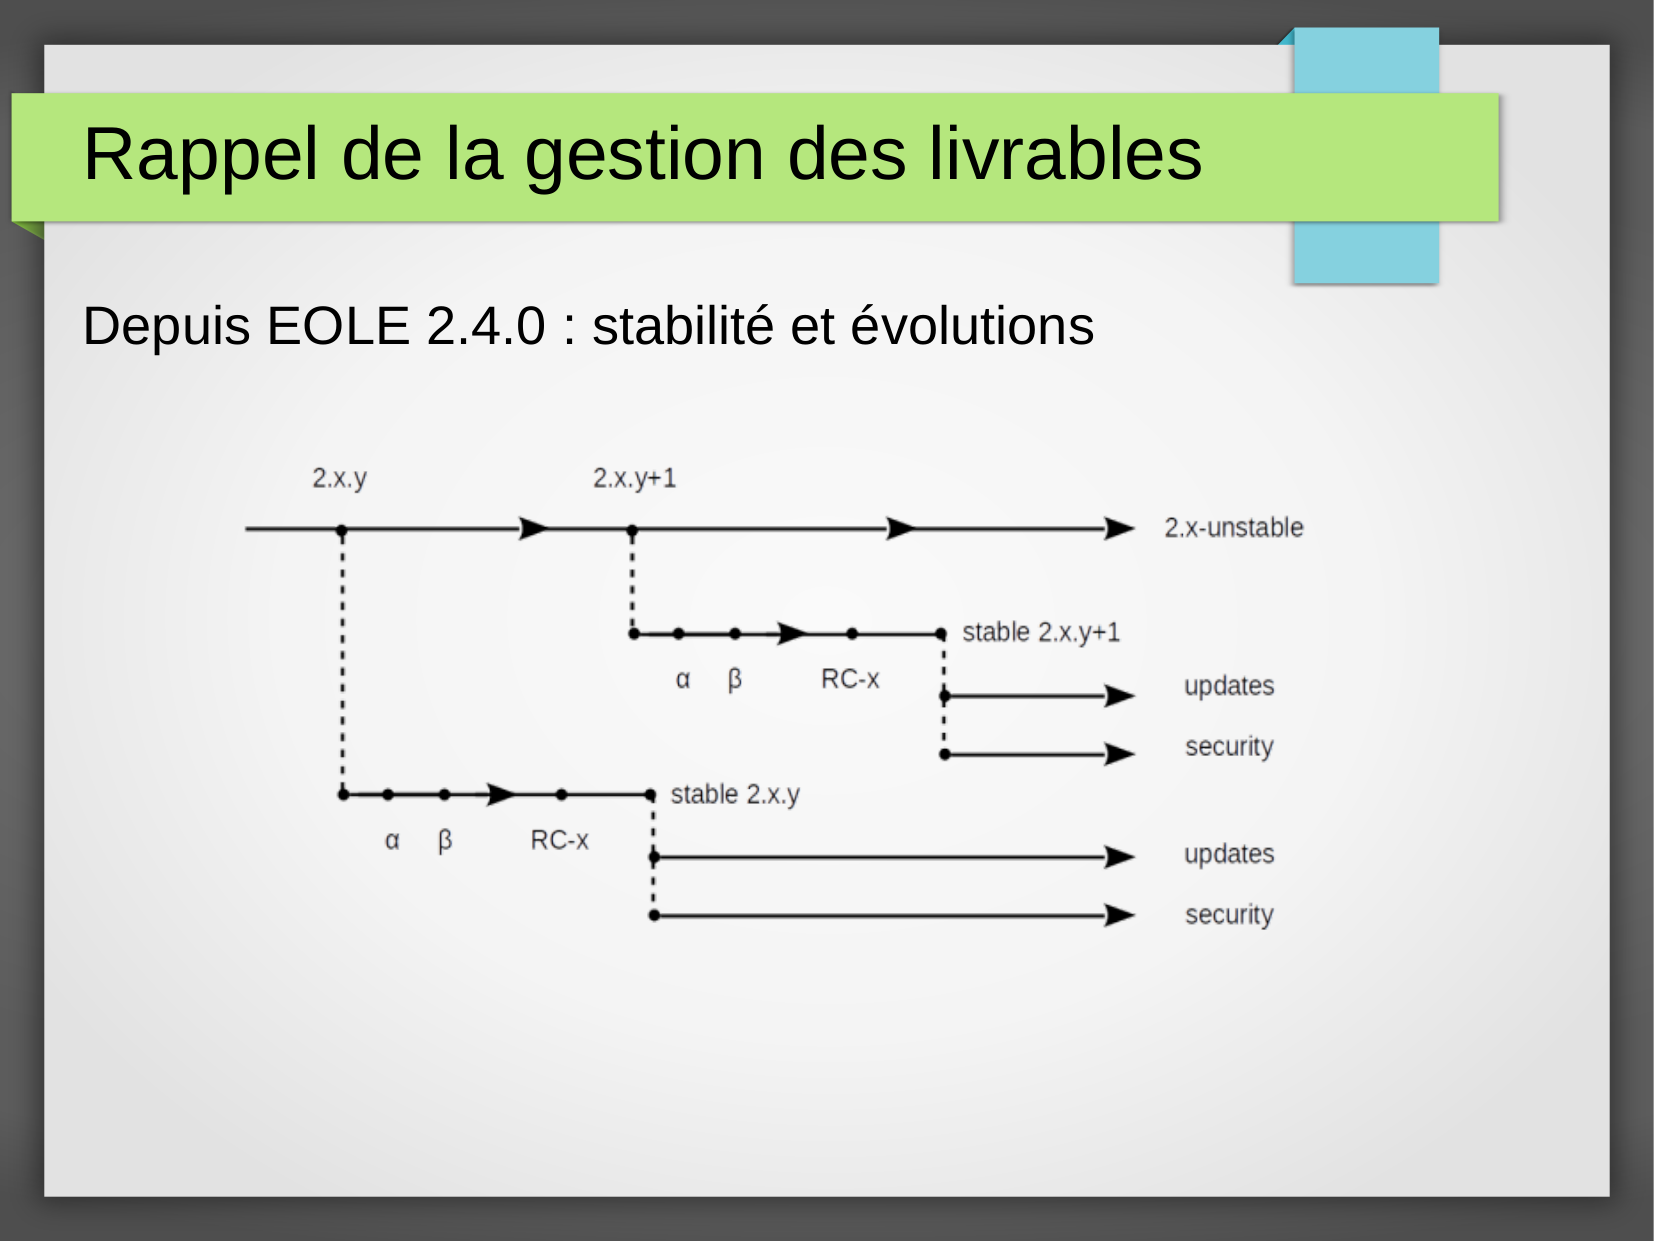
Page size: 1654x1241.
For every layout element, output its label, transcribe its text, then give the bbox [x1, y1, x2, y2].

list Depuis EOLE 2.4.0 : stabilité et évolutions [82, 295, 1571, 1015]
picture [0, 0, 1654, 1241]
title Rappel de la gestion des livrables [82, 94, 1489, 213]
